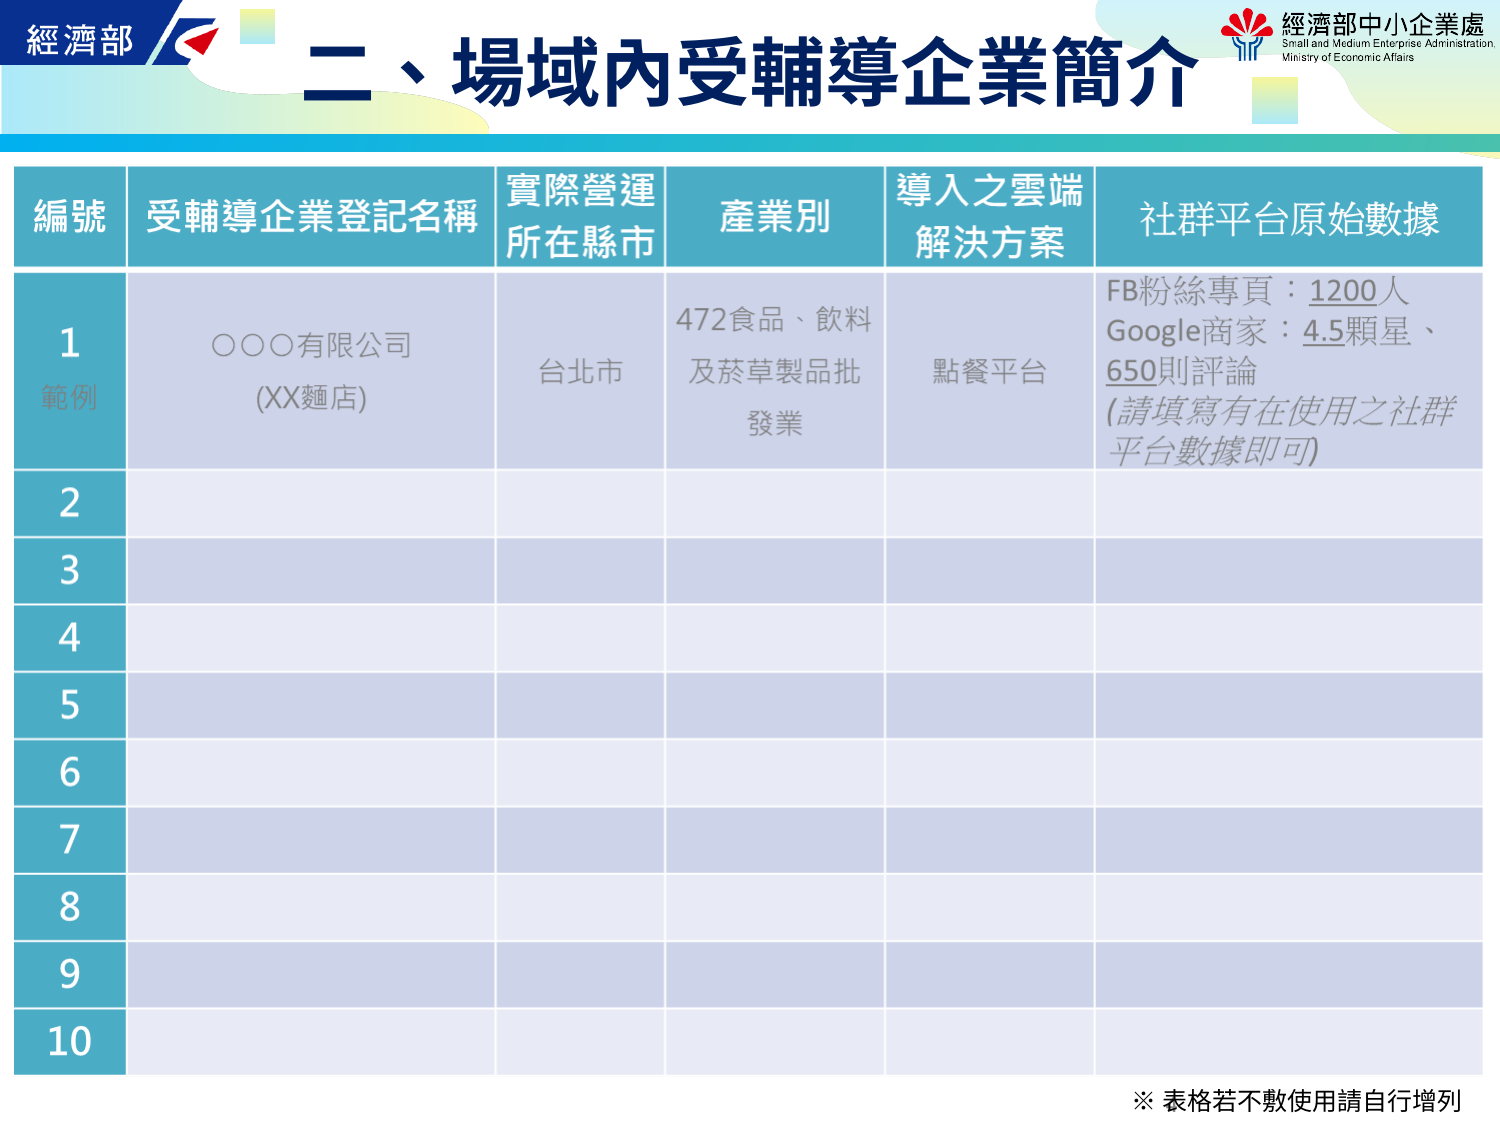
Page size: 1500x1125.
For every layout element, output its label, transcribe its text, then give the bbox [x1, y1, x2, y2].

title 二、場域內受輔導企業簡介 [0, 0, 1500, 142]
picture [12, 157, 1484, 1089]
text_box ※表格若不敷使用請自行增列 [1108, 1077, 1487, 1123]
text_box 3 [1150, 1073, 1500, 1125]
